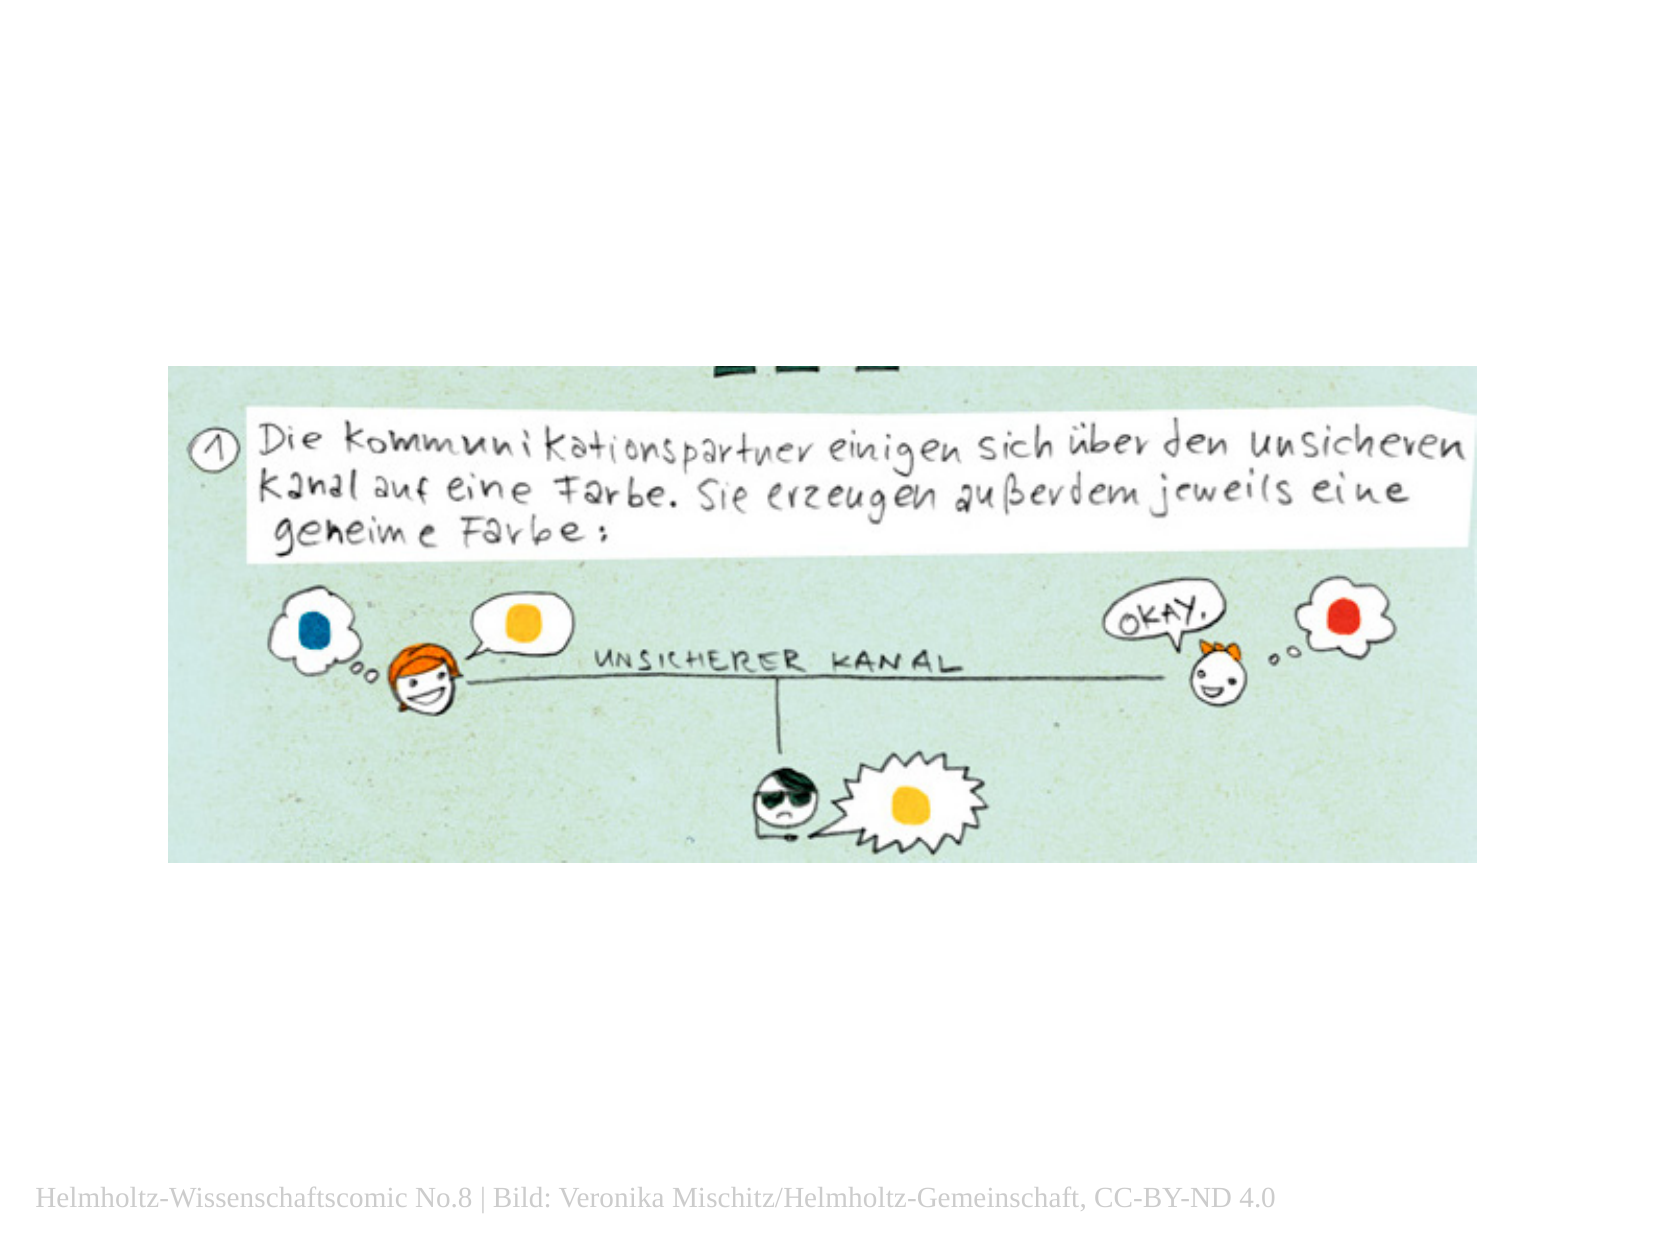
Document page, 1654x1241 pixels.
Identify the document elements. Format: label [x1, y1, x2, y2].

picture [168, 366, 1477, 863]
